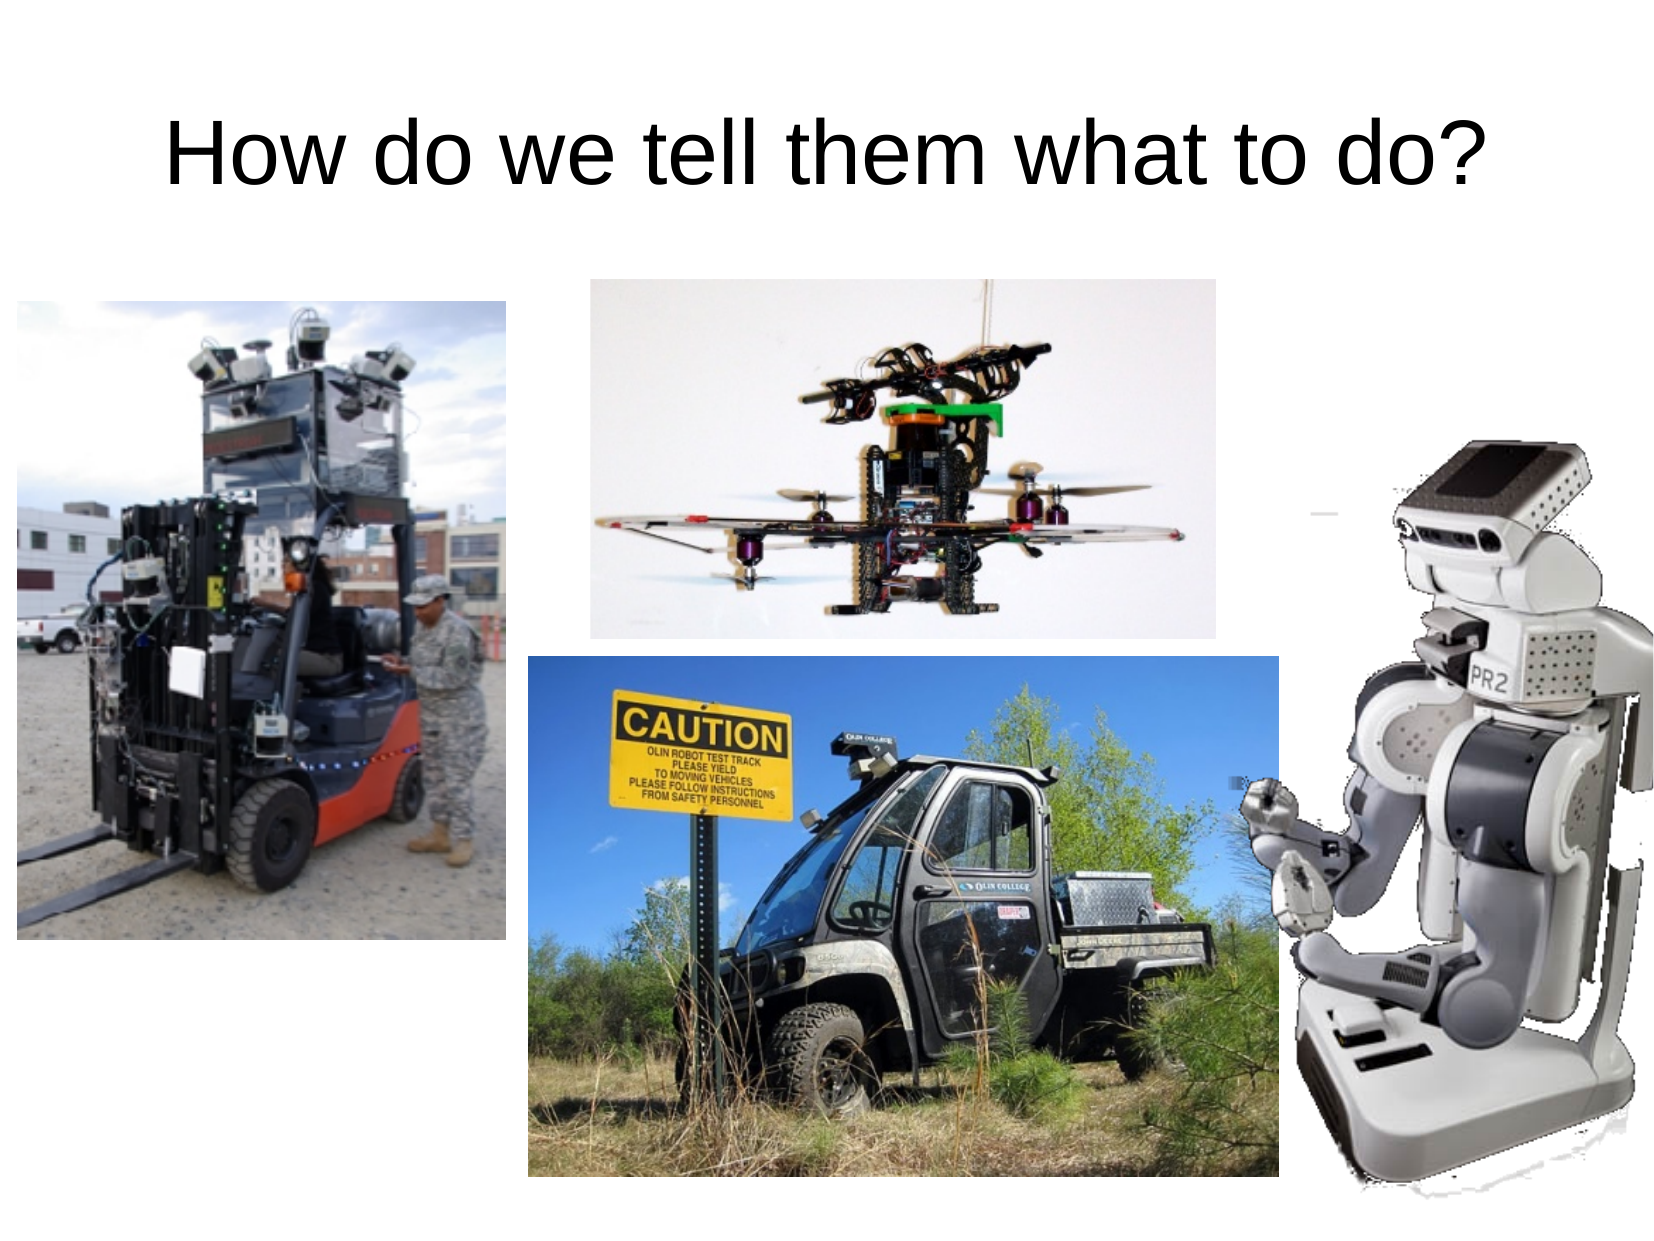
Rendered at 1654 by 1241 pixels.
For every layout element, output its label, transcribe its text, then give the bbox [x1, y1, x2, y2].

title How do we tell them what to do? [82, 49, 1571, 257]
picture [528, 279, 1654, 1241]
picture [17, 301, 506, 940]
